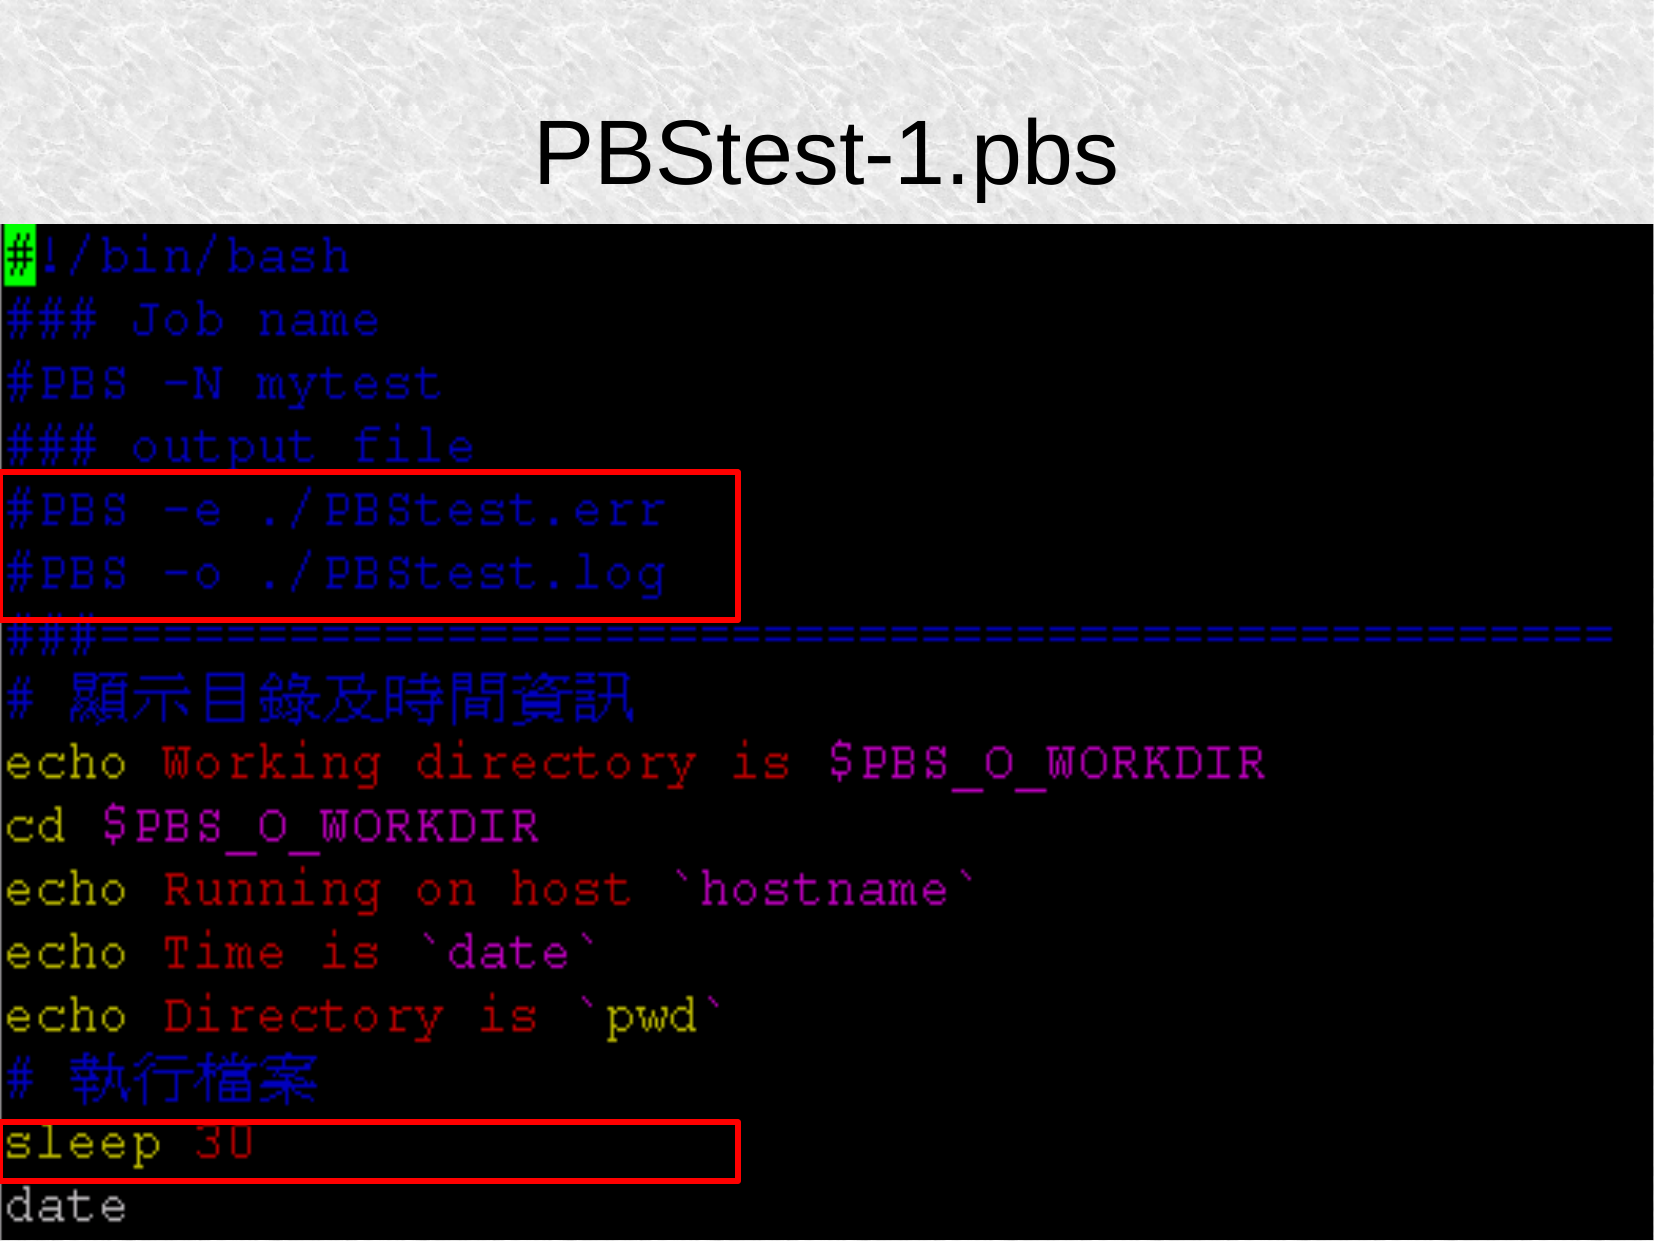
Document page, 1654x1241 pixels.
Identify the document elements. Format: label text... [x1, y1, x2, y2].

picture [3, 1125, 735, 1178]
title PBStest-1.pbs [82, 56, 1571, 224]
picture [3, 475, 735, 617]
picture [0, 0, 1654, 1241]
